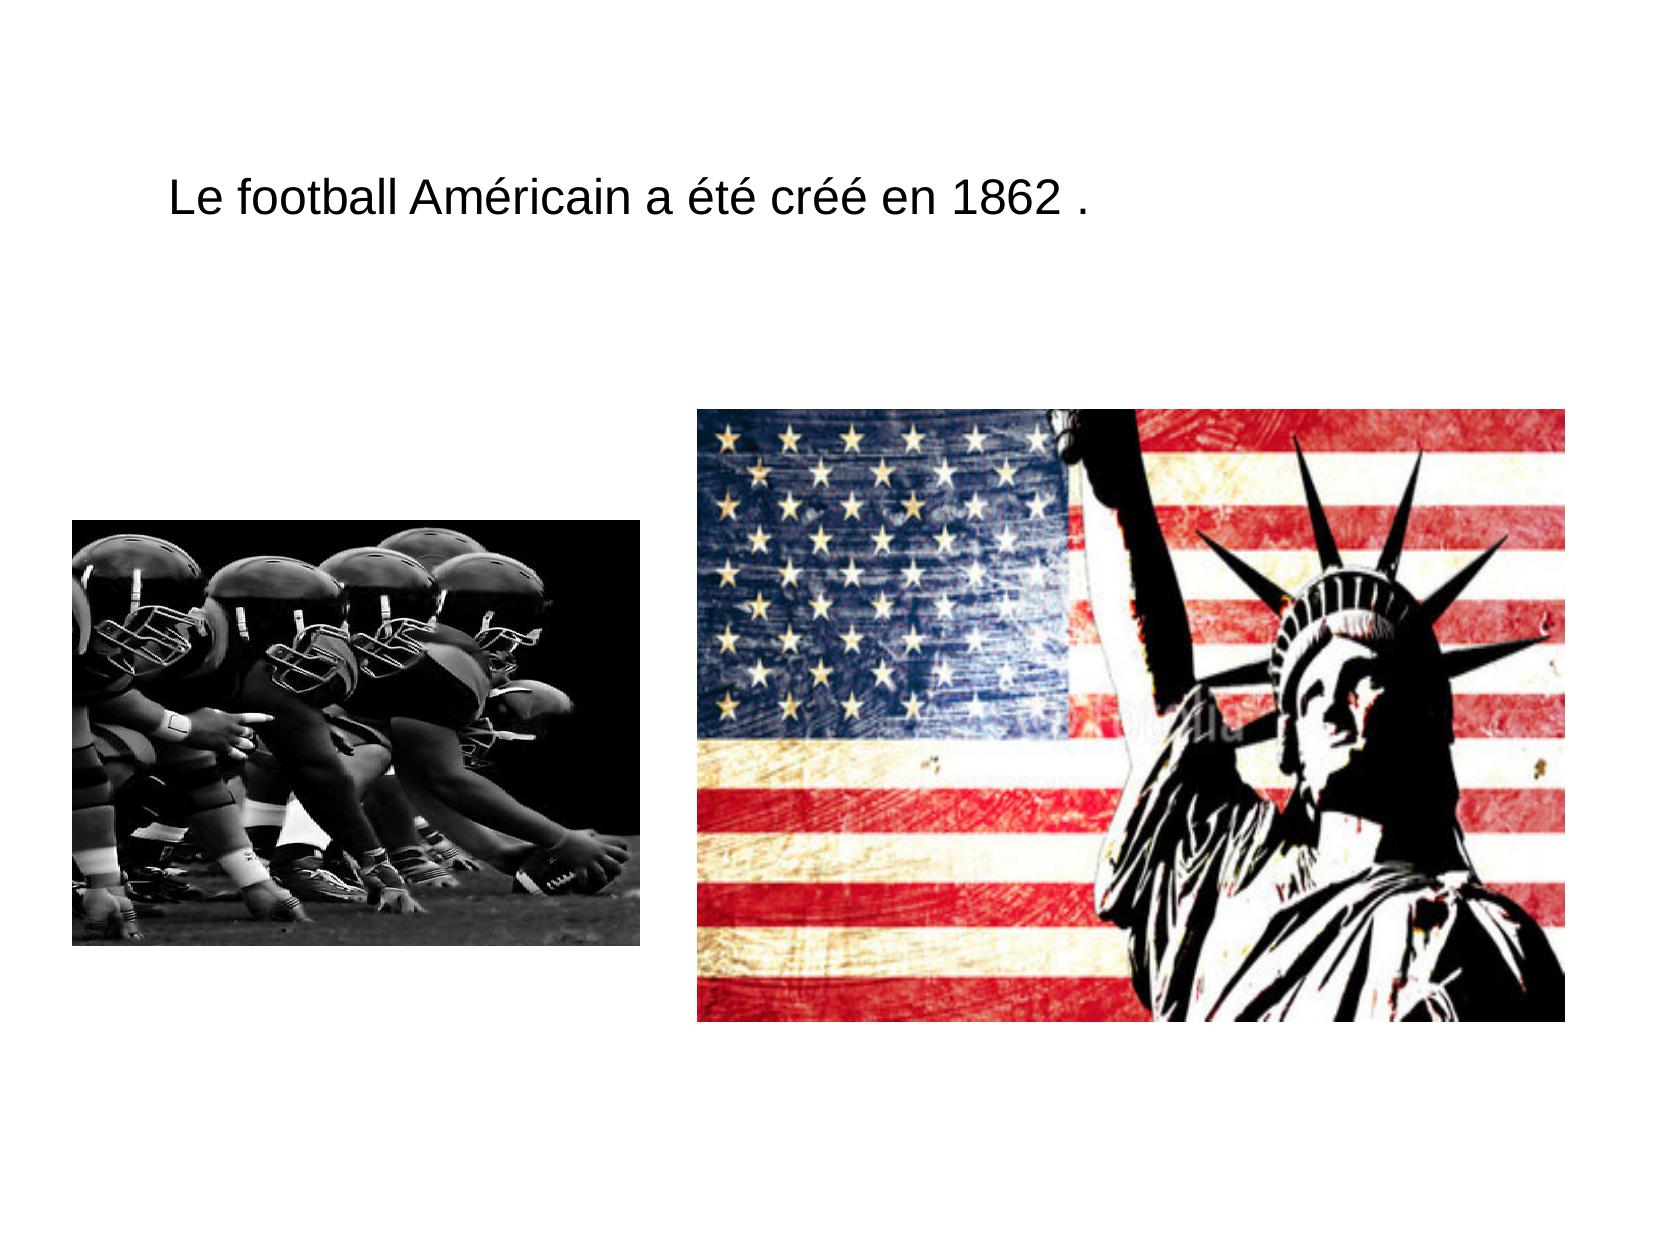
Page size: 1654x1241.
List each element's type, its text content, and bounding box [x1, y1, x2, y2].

picture [72, 520, 640, 946]
picture [697, 409, 1565, 1022]
text_box Le football Américain a été créé en 1862 . [154, 164, 1536, 239]
